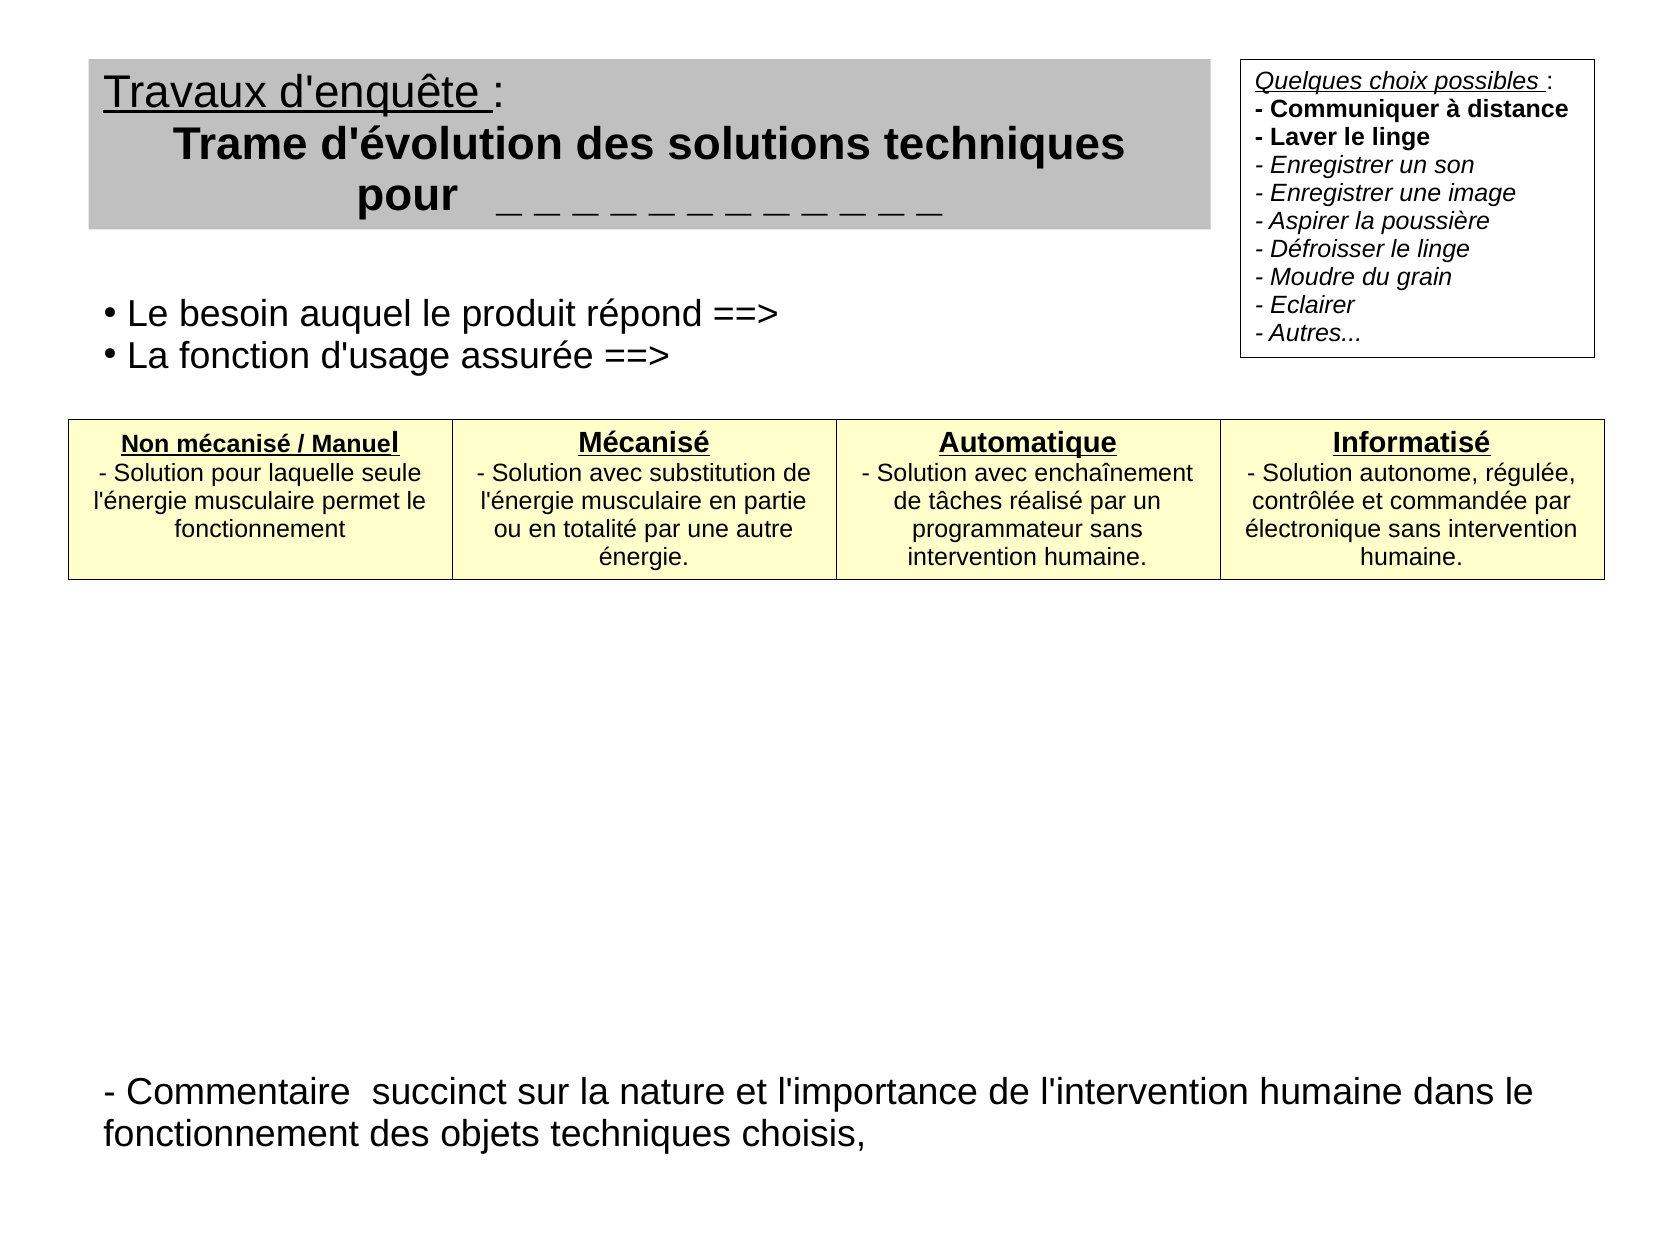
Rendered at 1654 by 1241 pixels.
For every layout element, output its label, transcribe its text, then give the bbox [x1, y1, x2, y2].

text_box Quelques choix possibles : - Communiquer à distance - Laver le linge - Enregistrer un son - Enregistrer une image - Aspirer la poussière - Défroisser le linge - Moudre du grain - Eclairer - Autres... [1240, 59, 1595, 358]
table_header Automatique - Solution avec enchaînement de tâches réalisé par un programmateur sans intervention humaine. [837, 420, 1220, 579]
text_box - Commentaire succinct sur la nature et l'importance de l'intervention humaine dans le fonctionnement des objets techniques choisis, [88, 1062, 1565, 1162]
text_box Le besoin auquel le produit répond ==> La fonction d'usage assurée ==> [88, 284, 1595, 384]
table_header Mécanisé - Solution avec substitution de l'énergie musculaire en partie ou en totalité par une autre énergie. [453, 420, 836, 579]
text_box Travaux d'enquête : Trame d'évolution des solutions techniques pour _ _ _ _ _ _ _ _ _ _ _ _ [88, 59, 1211, 230]
table_header Informatisé - Solution autonome, régulée, contrôlée et commandée par électronique sans intervention humaine. [1221, 420, 1604, 579]
table_header Non mécanisé / Manuel - Solution pour laquelle seule l'énergie musculaire permet le fonctionnement [69, 420, 452, 579]
